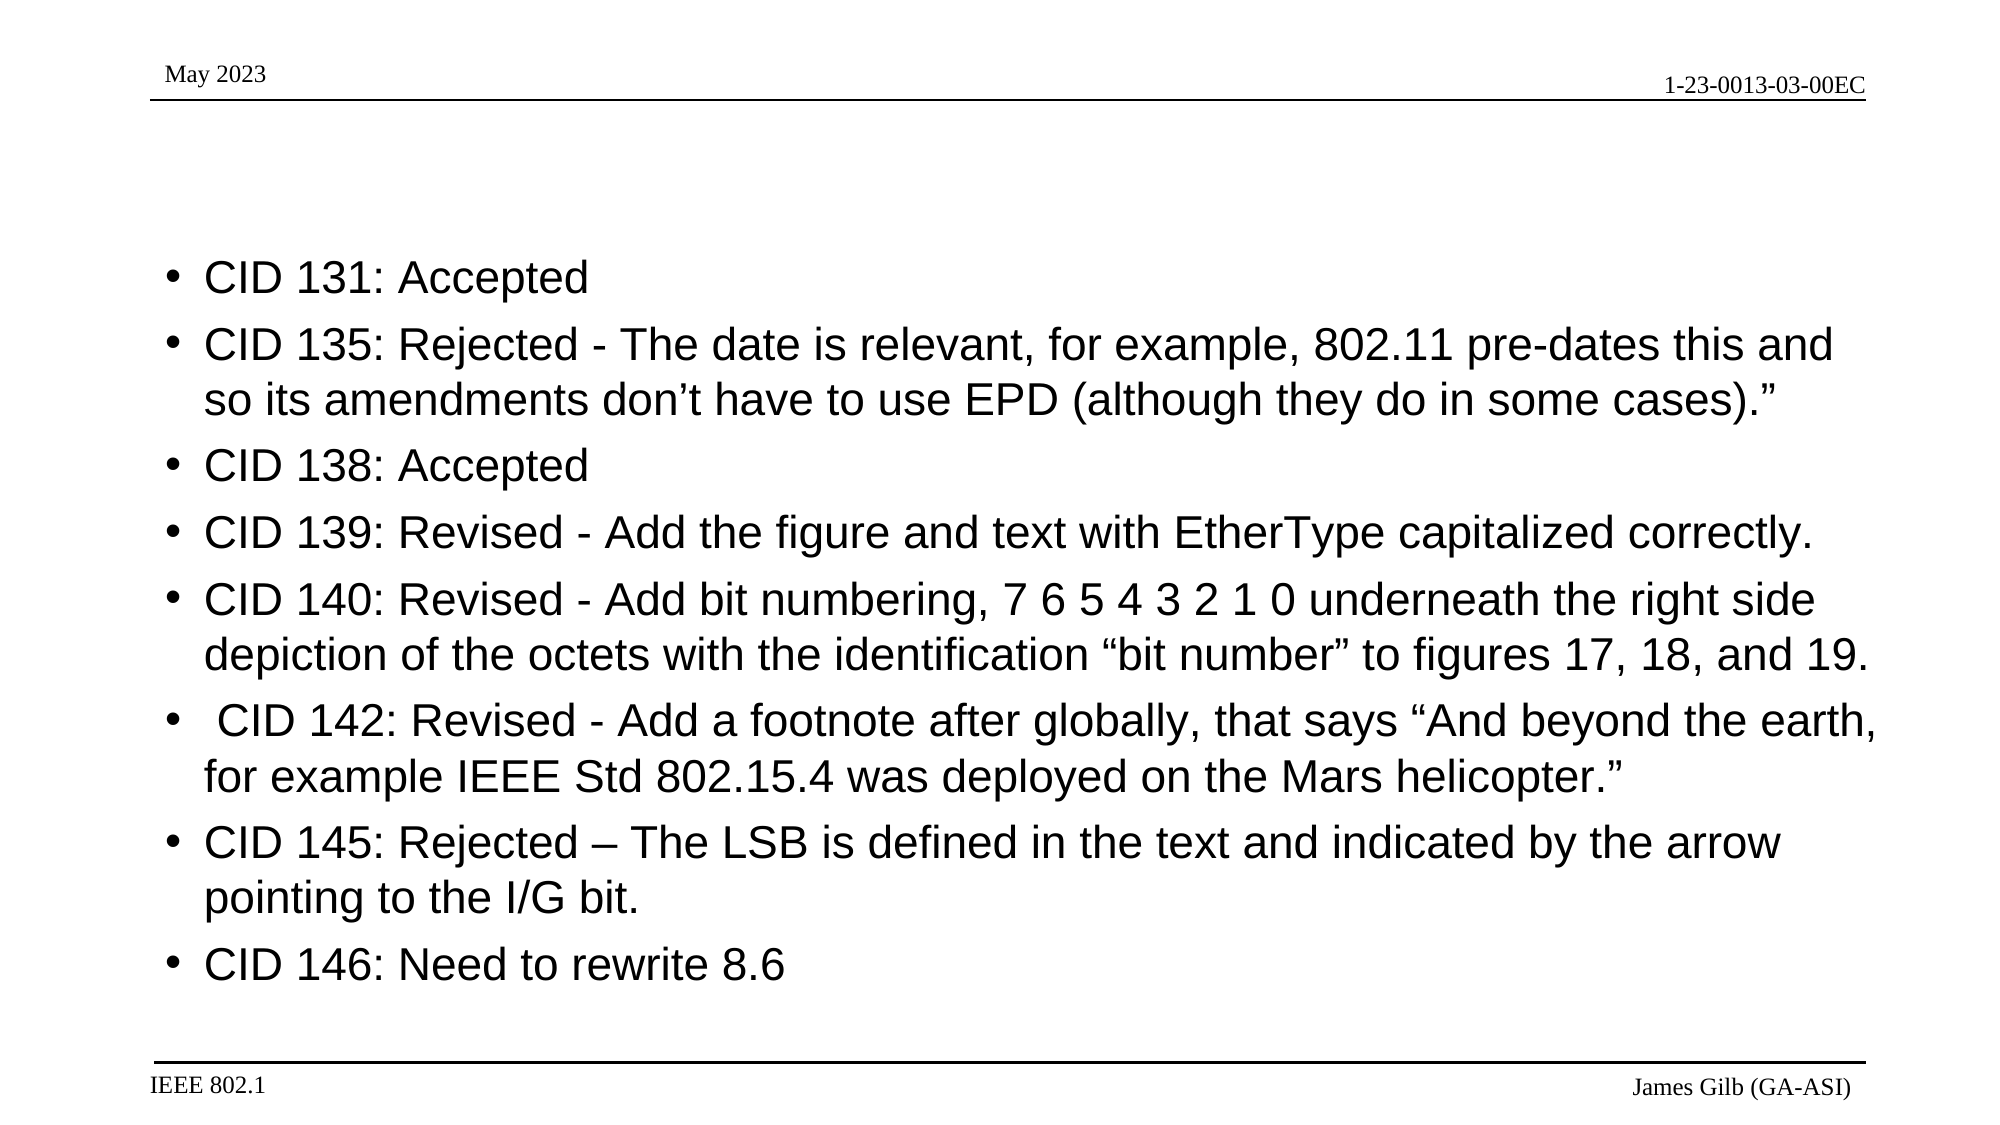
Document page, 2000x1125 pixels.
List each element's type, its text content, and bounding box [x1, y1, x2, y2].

list CID 131: Accepted CID 135: Rejected - The date is relevant, for example, 802.11 pre-dates this and so its amendments don’t have to use EPD (although they do in some cases).” CID 138: Accepted CID 139: Revised - Add the figure and text with EtherType capitalized correctly. CID 140: Revised - Add bit numbering, 7 6 5 4 3 2 1 0 underneath the right side depiction of the octets with the identification “bit number” to figures 17, 18, and 19. CID 142: Revised - Add a footnote after globally, that says “And beyond the earth, for example IEEE Std 802.15.4 was deployed on the Mars helicopter.” CID 145: Rejected – The LSB is defined in the text and indicated by the arrow pointing to the I/G bit. CID 146: Need to rewrite 8.6 [150, 239, 1900, 1051]
